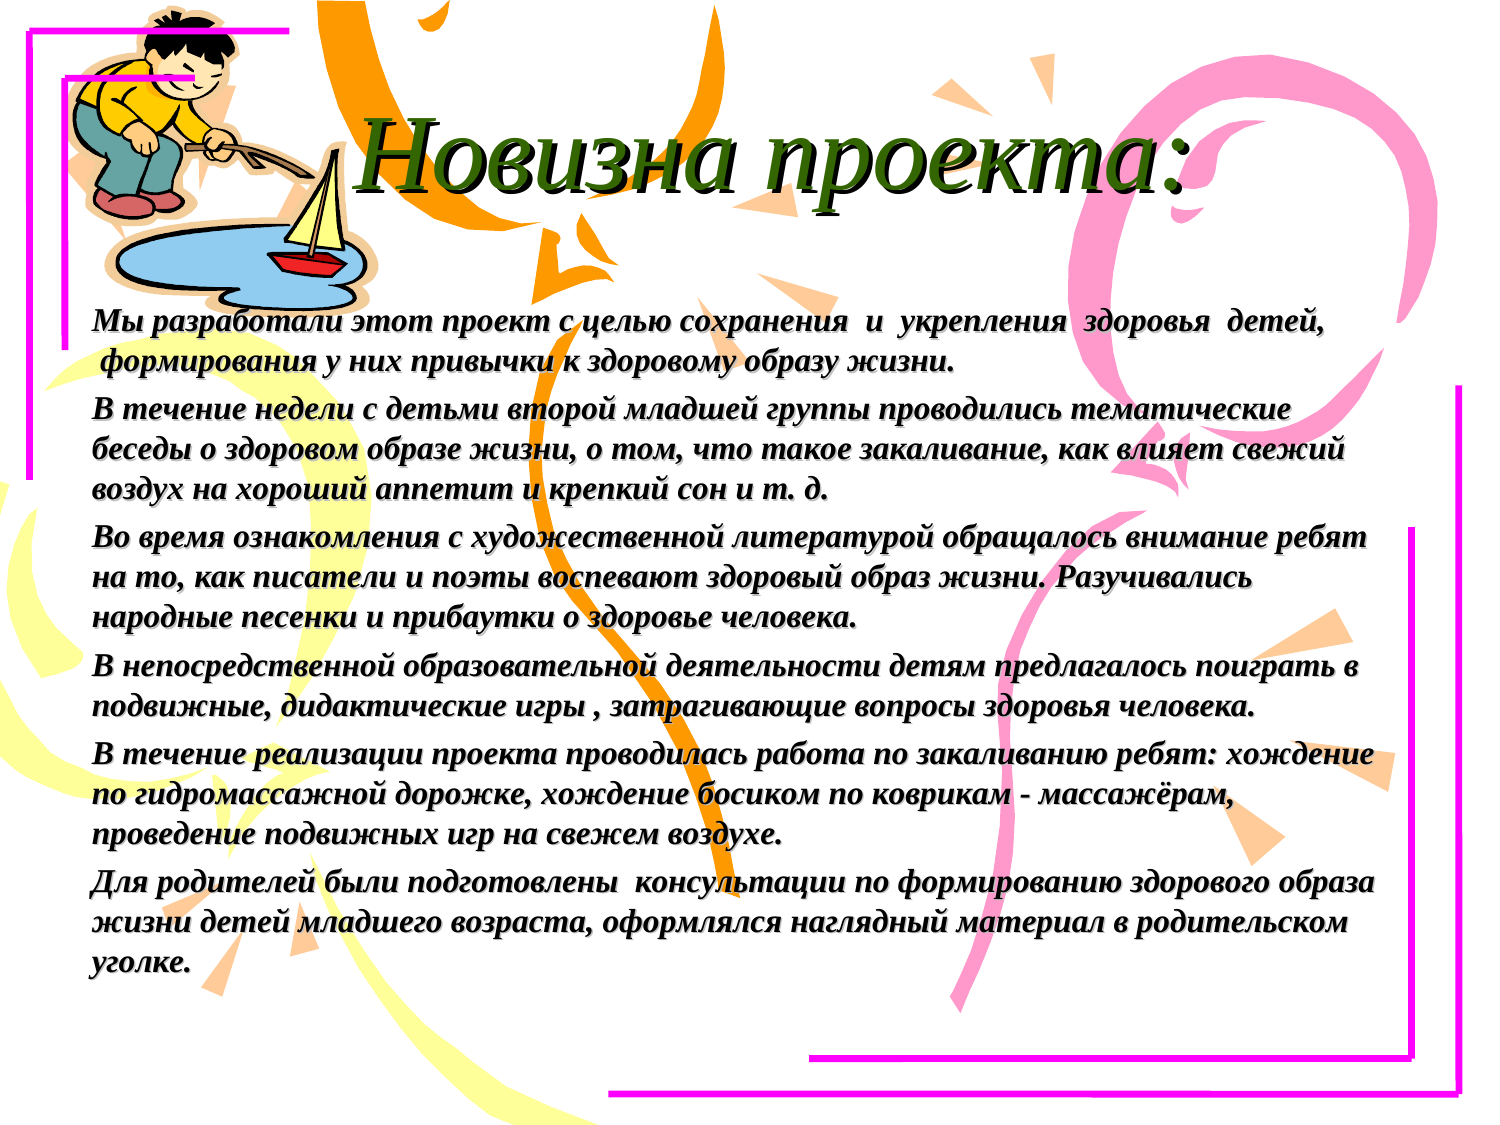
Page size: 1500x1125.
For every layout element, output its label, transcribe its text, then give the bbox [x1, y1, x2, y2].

subtitle Мы разработали этот проект с целью сохранения и укрепления здоровья детей, формирования у них привычки к здоровому образу жизни. В течение недели с детьми второй младшей группы проводились тематические беседы о здоровом образе жизни, о том, что такое закаливание, как влияет свежий воздух на хороший аппетит и крепкий сон и т. д. Во время ознакомления с художественной литературой обращалось внимание ребят на то, как писатели и поэты воспевают здоровый образ жизни. Разучивались народные песенки и прибаутки о здоровье человека. В непосредственной образовательной деятельности детям предлагалось поиграть в подвижные, дидактические игры , затрагивающие вопросы здоровья человека. В течение реализации проекта проводилась работа по закаливанию ребят: хождение по гидромассажной дорожке, хождение босиком по коврикам - массажёрам, проведение подвижных игр на свежем воздухе. Для родителей были подготовлены консультации по формированию здорового образа жизни детей младшего возраста, оформлялся наглядный материал в родительском уголке. [76, 290, 1400, 906]
picture [69, 82, 385, 324]
picture [64, 0, 385, 74]
title Новизна проекта: [123, 66, 1424, 221]
